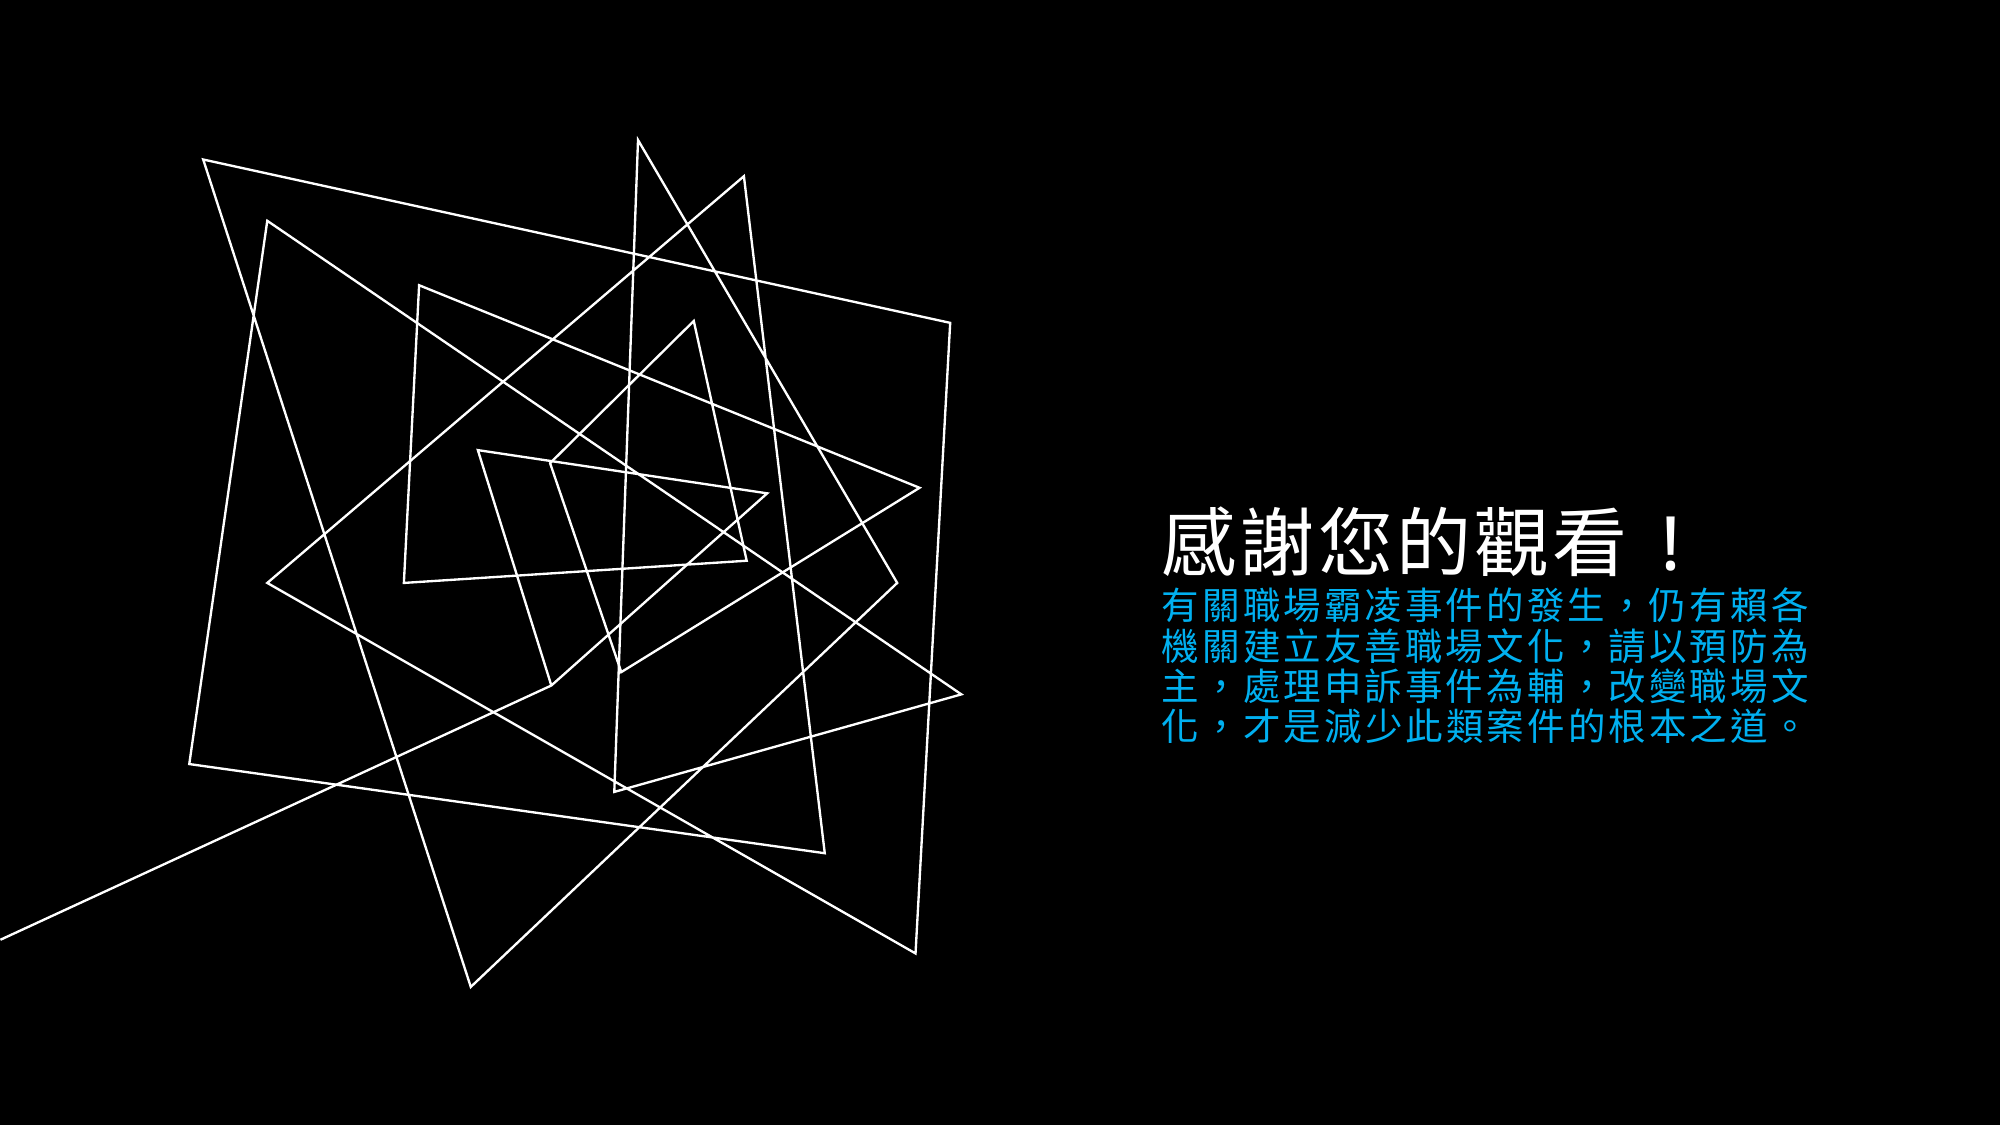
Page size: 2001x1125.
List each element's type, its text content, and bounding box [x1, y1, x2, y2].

title 感謝您的觀看! 有關職場霸凌事件的發生，仍有賴各機關建立友善職場文化，請以預防為主，處理申訴事件為輔，改變職場文化，才是減少此類案件的根本之道。 [1146, 421, 1833, 834]
